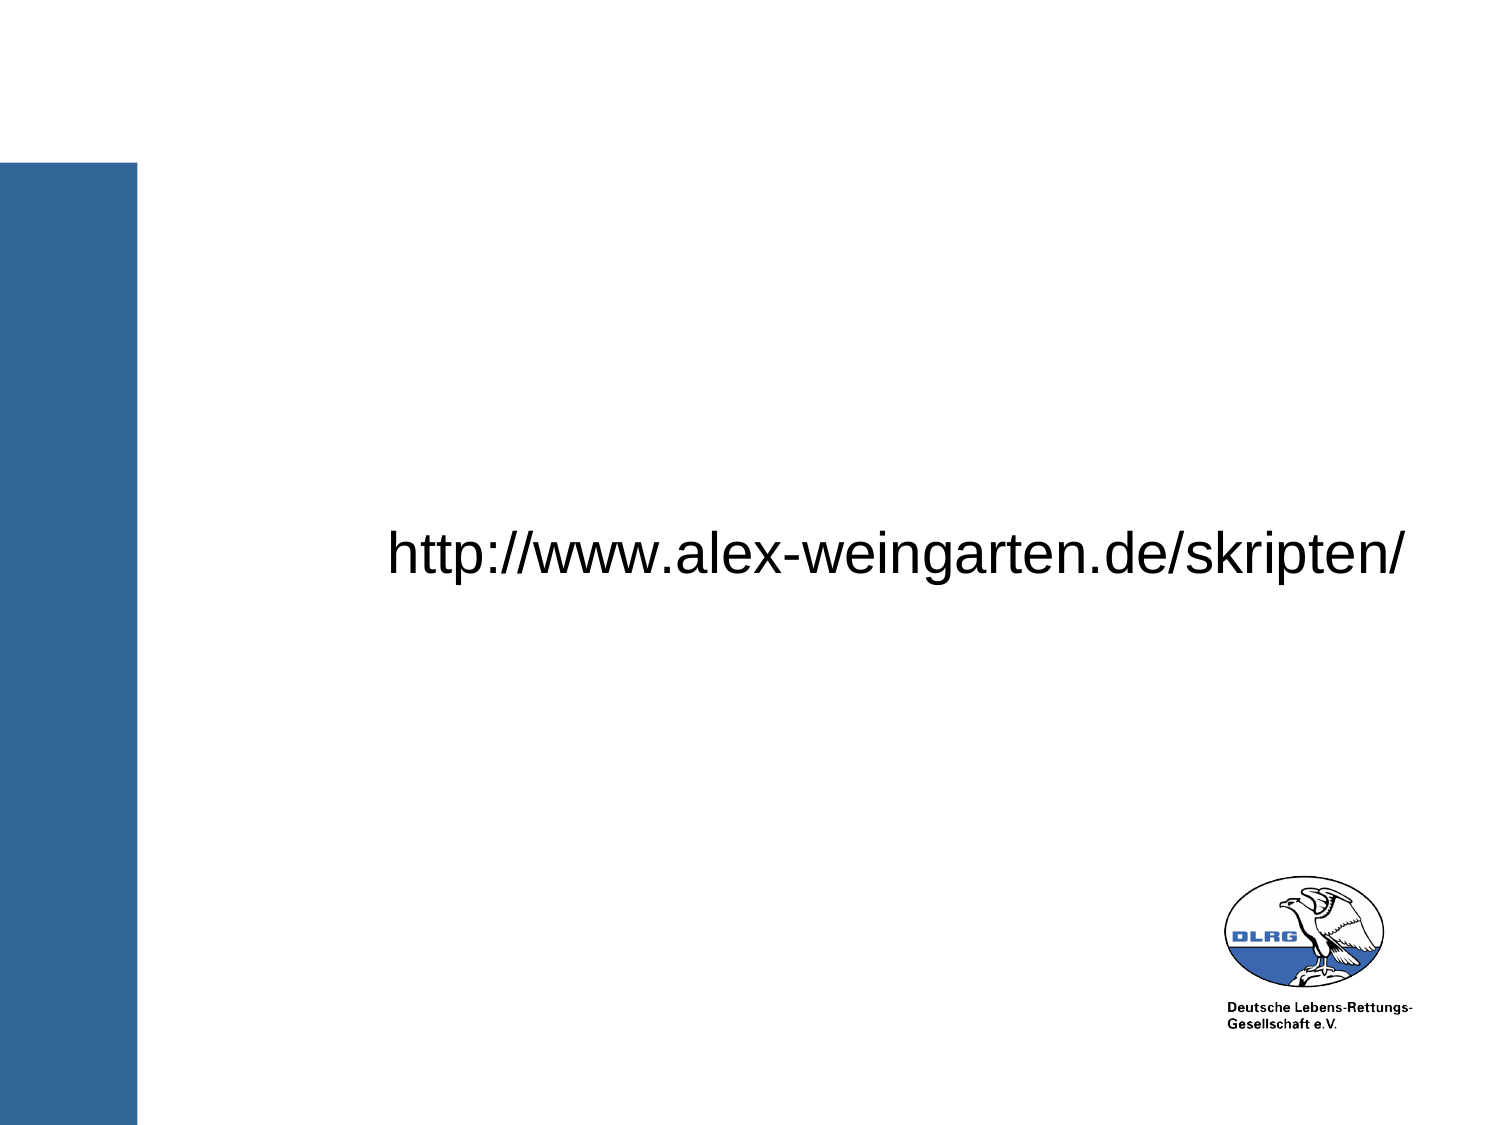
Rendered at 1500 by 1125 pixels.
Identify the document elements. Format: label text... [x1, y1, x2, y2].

picture [1224, 874, 1413, 1030]
text_box http://www.alex-weingarten.de/skripten/ [372, 526, 1283, 591]
